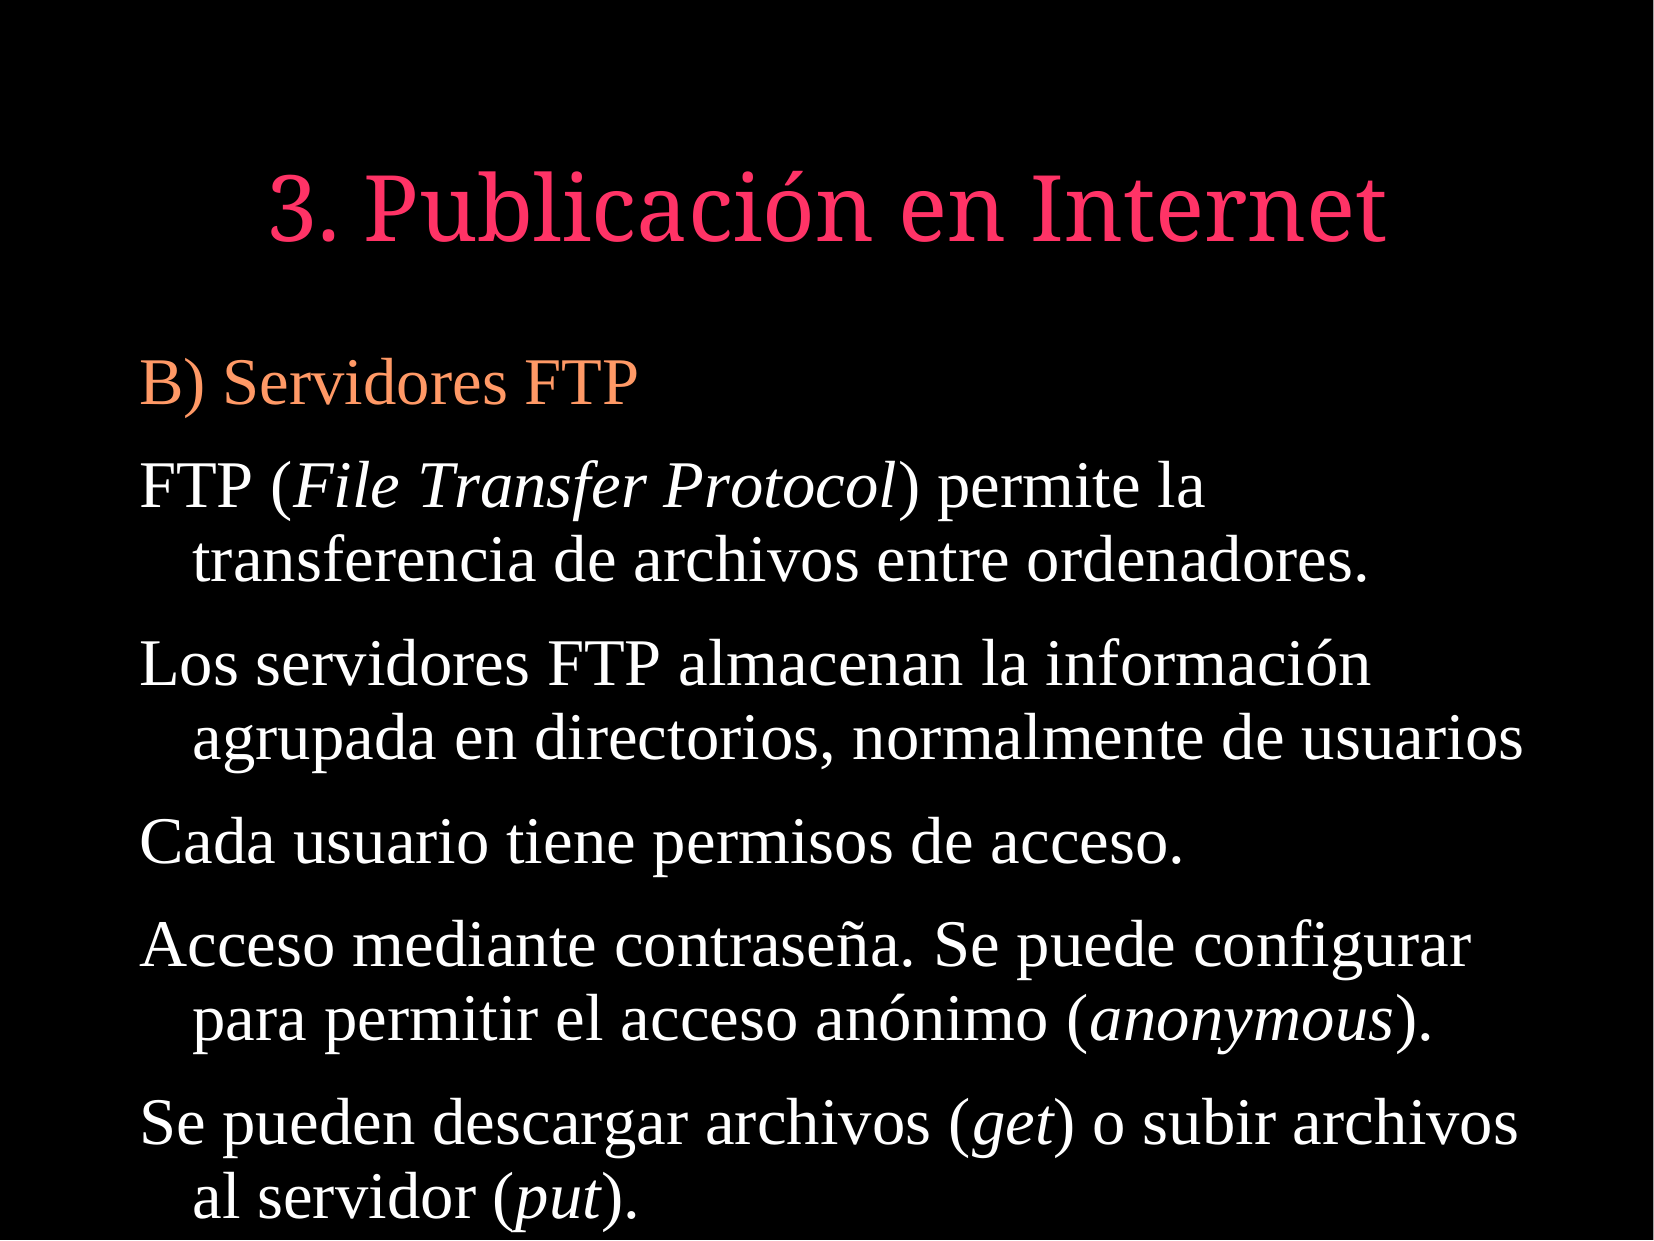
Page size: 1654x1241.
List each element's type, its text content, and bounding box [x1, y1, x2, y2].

list B) Servidores FTP FTP (File Transfer Protocol) permite la transferencia de archivos entre ordenadores. Los servidores FTP almacenan la información agrupada en directorios, normalmente de usuarios Cada usuario tiene permisos de acceso. Acceso mediante contraseña. Se puede configurar para permitir el acceso anónimo (anonymous). Se pueden descargar archivos (get) o subir archivos al servidor (put). [121, 344, 1534, 1234]
title 3. Publicación en Internet [121, 102, 1534, 311]
